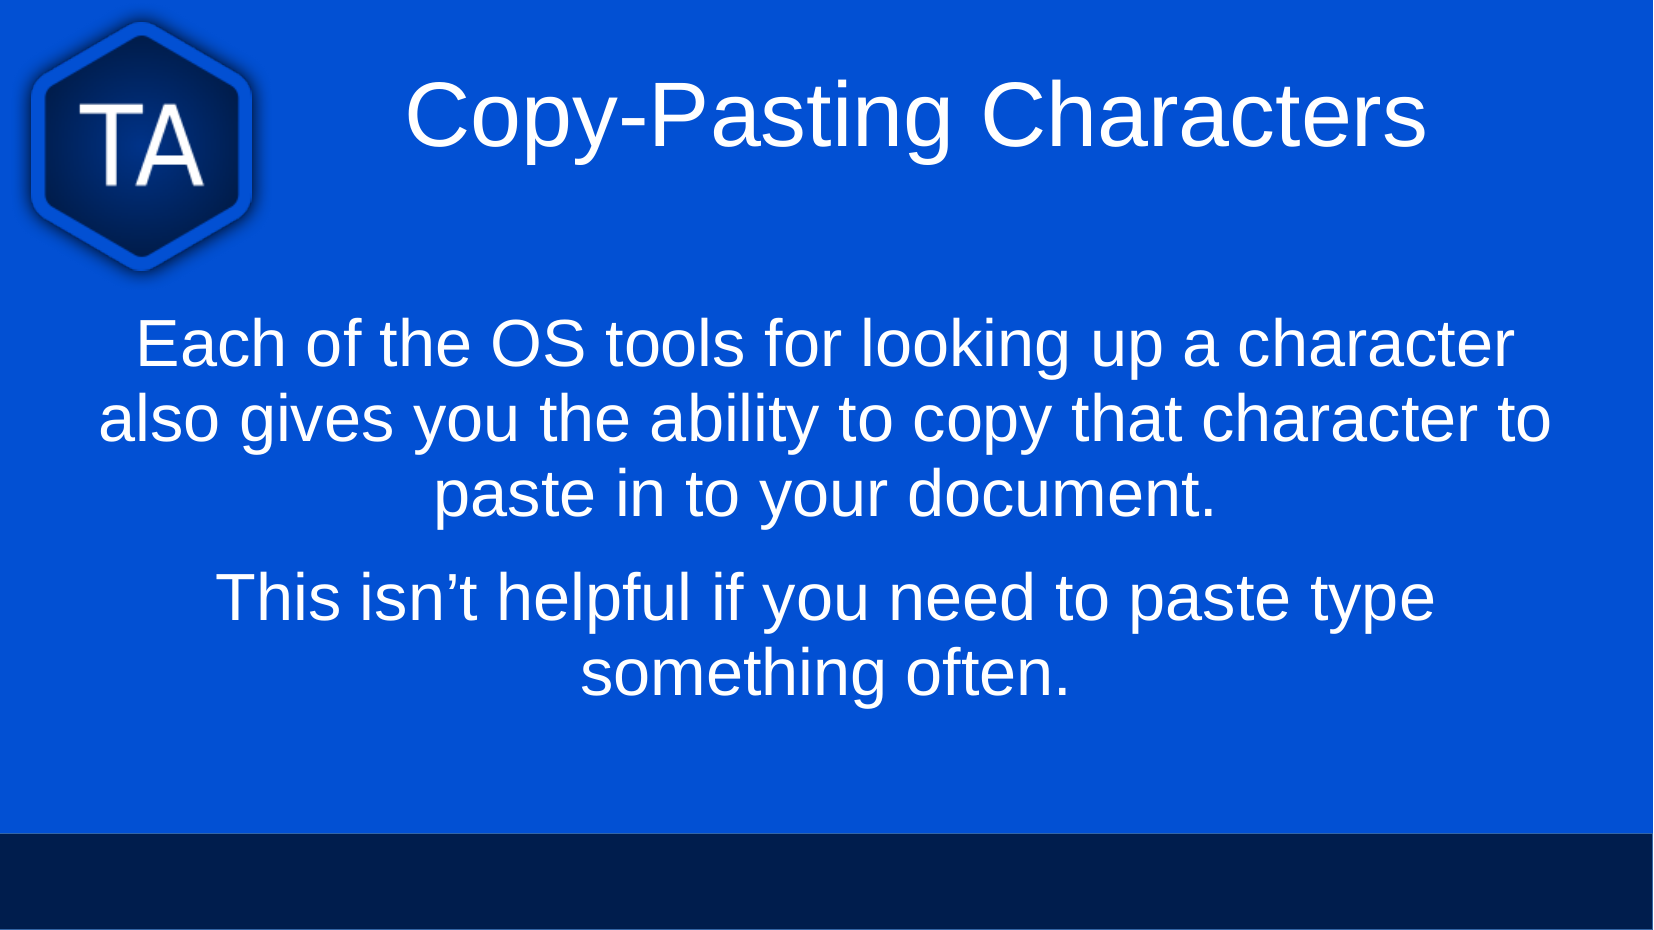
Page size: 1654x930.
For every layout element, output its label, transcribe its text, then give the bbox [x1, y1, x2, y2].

title Copy-Pasting Characters [263, 37, 1571, 193]
list Each of the OS tools for looking up a character also gives you the ability to copy that character to paste in to your document. This isn’t helpful if you need to paste type something often. [82, 258, 1571, 757]
picture [31, 22, 252, 271]
